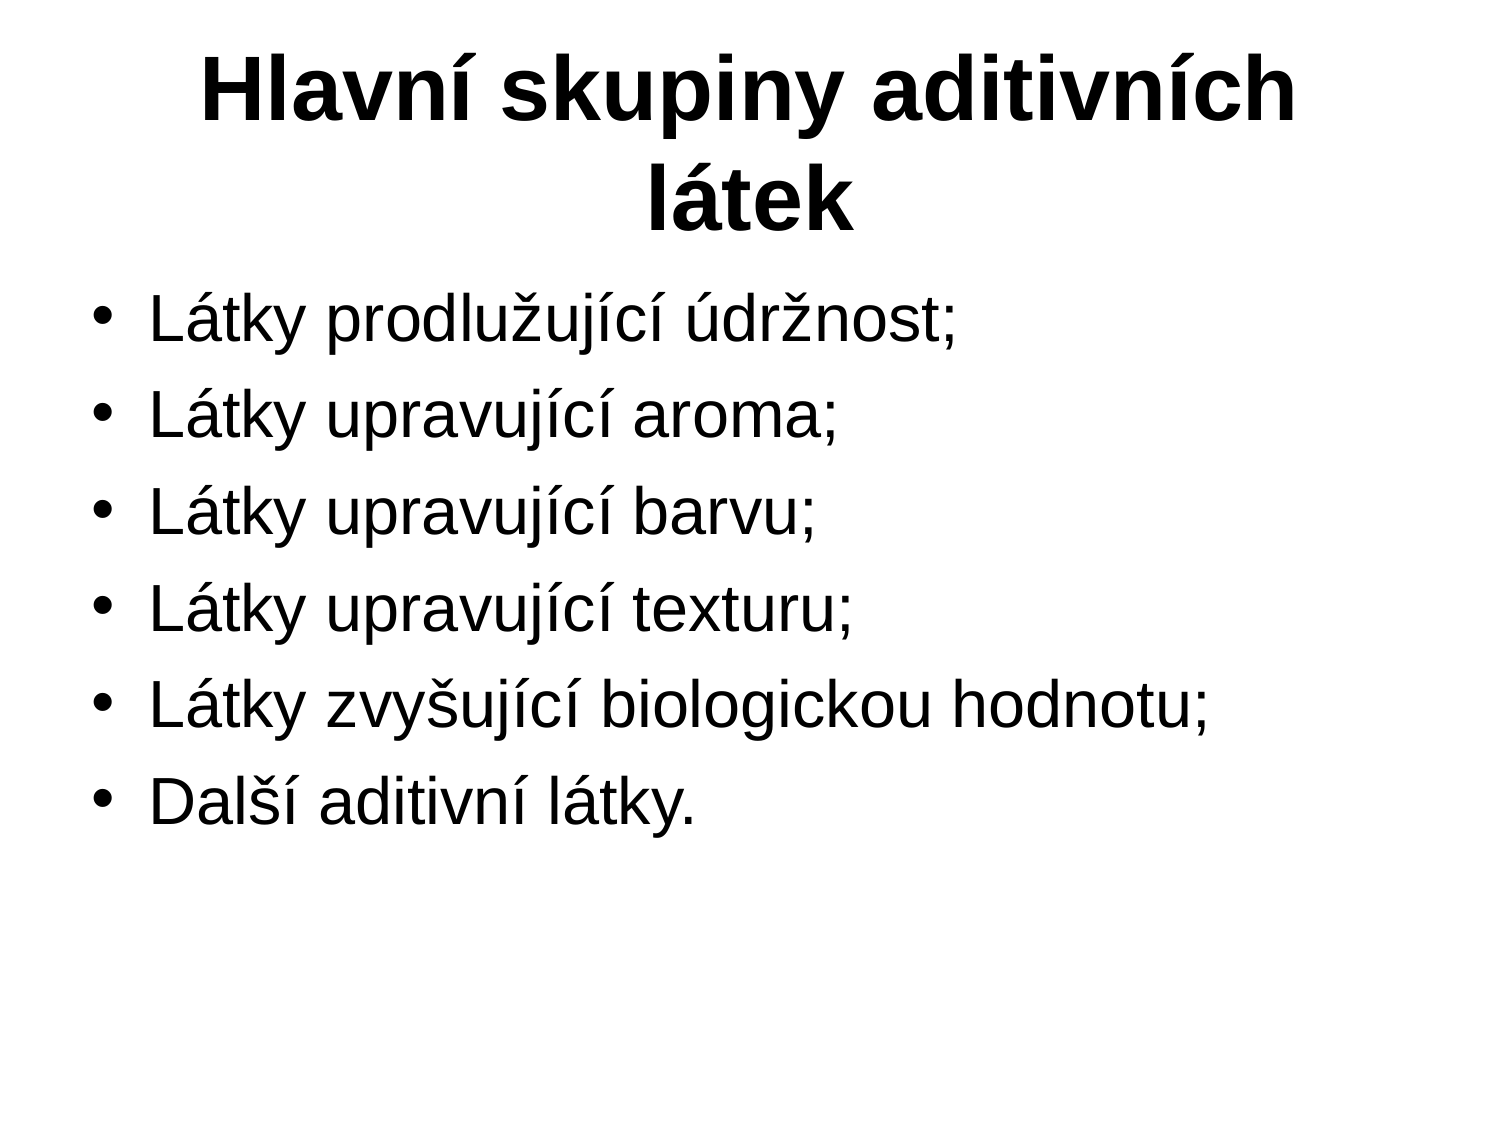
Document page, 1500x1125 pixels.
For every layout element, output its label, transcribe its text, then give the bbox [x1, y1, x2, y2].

list Látky prodlužující údržnost; Látky upravující aroma; Látky upravující barvu; Látky upravující texturu; Látky zvyšující biologickou hodnotu; Další aditivní látky. [76, 267, 1427, 1010]
title Hlavní skupiny aditivních látek [75, 21, 1426, 257]
